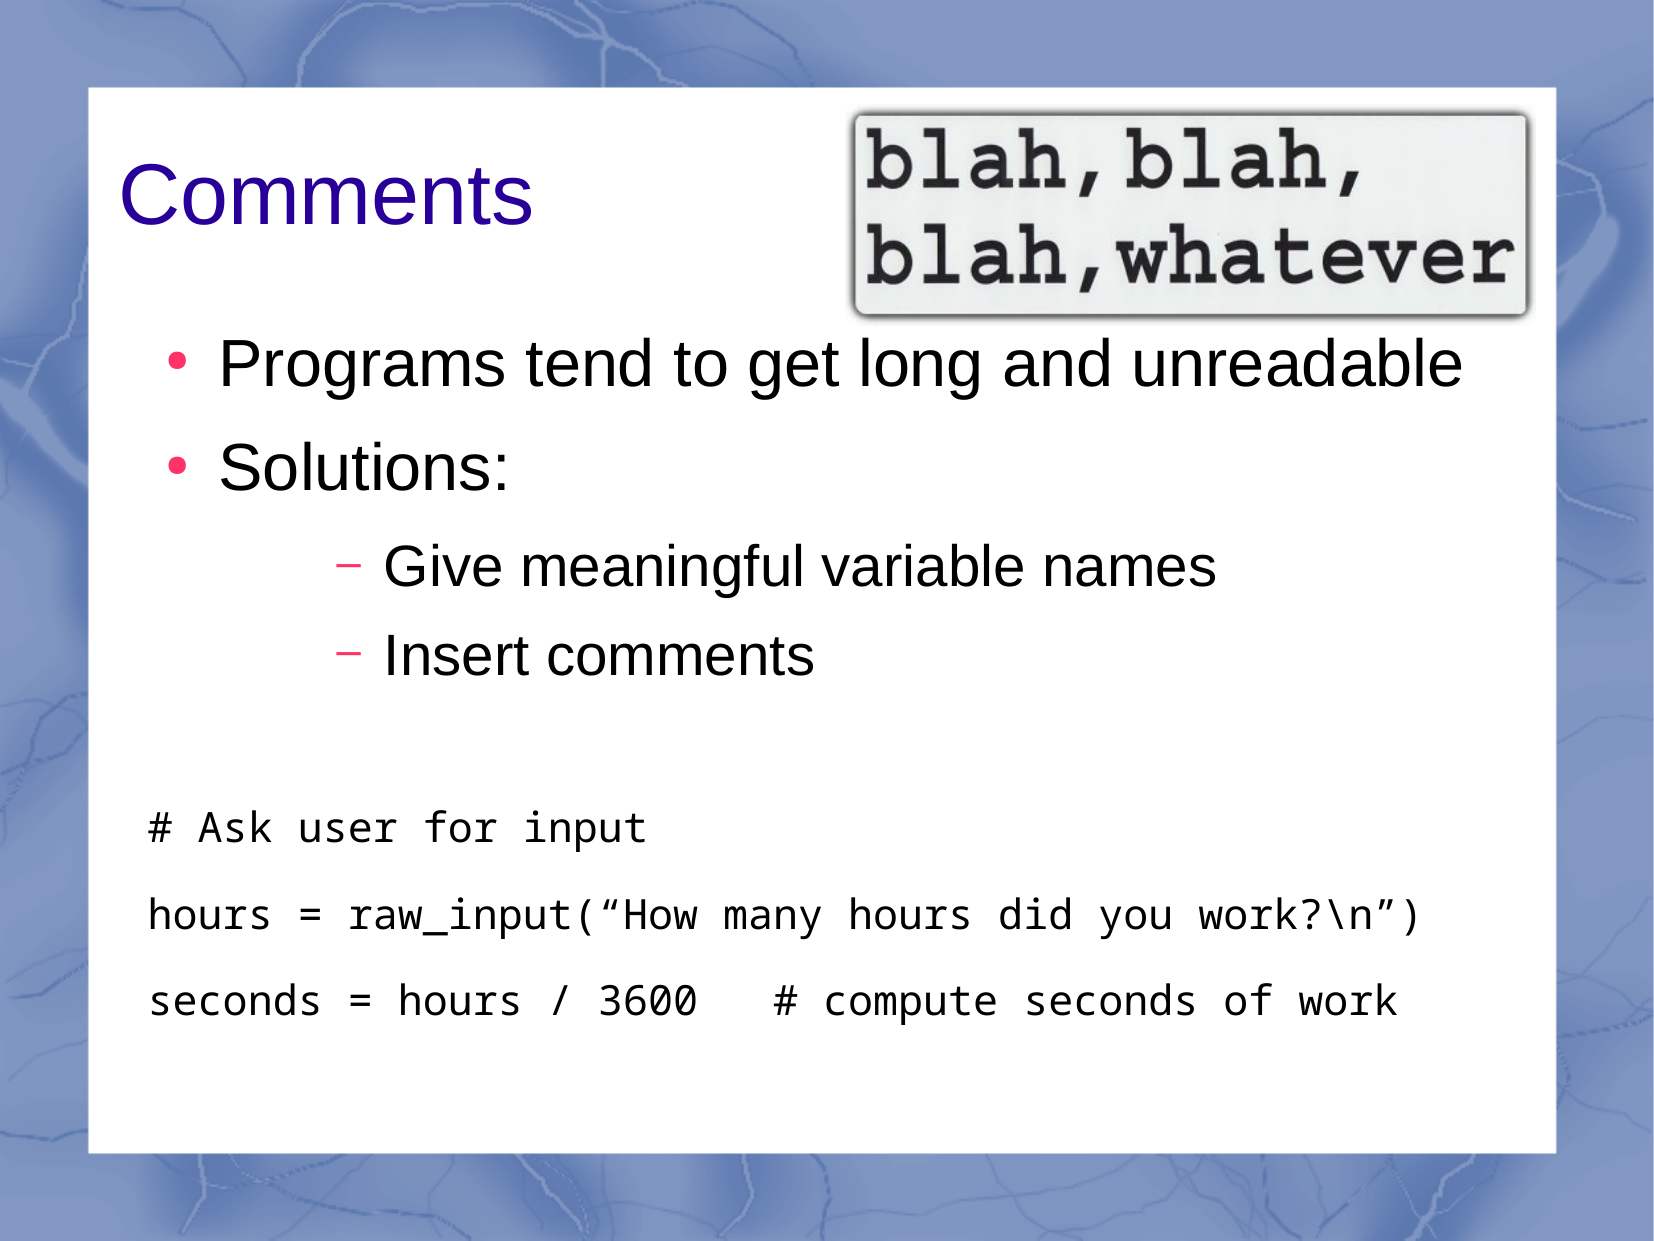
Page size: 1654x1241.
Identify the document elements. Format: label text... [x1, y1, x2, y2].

list Programs tend to get long and unreadable Solutions: Give meaningful variable names Insert comments # Ask user for input hours = raw_input(“How many hours did you work?\n”) seconds = hours / 3600 # compute seconds of work [147, 325, 1506, 1045]
title Comments [118, 90, 1536, 298]
picture [0, 0, 1654, 1241]
